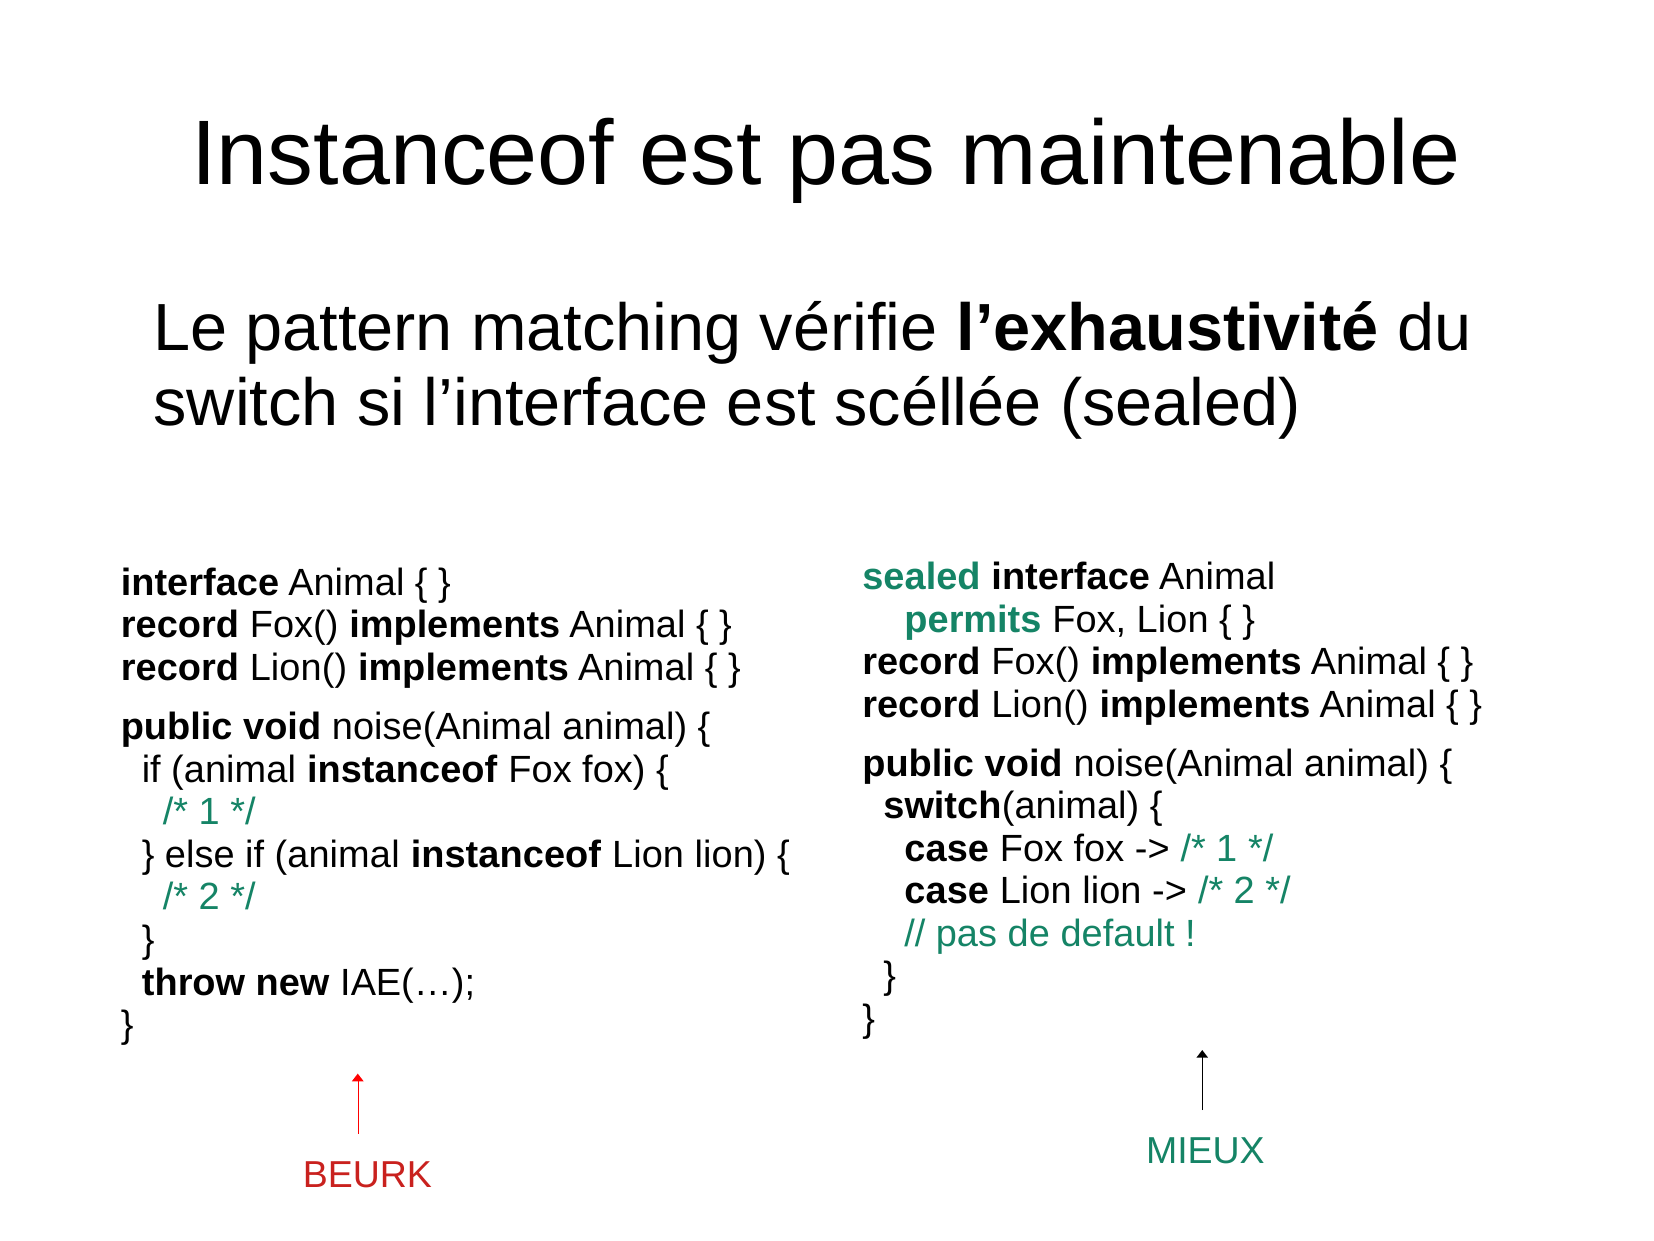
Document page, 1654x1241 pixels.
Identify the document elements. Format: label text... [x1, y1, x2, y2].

text_box MIEUX [1131, 1122, 1280, 1180]
list interface Animal { } record Fox() implements Animal { } record Lion() implements Animal { } public void noise(Animal animal) { if (animal instanceof Fox fox) { /* 1 */ } else if (animal instanceof Lion lion) { /* 2 */ } throw new IAE(…); } [80, 560, 906, 1176]
list sealed interface Animal permits Fox, Lion { } record Fox() implements Animal { } record Lion() implements Animal { } public void noise(Animal animal) { switch(animal) { case Fox fox -> /* 1 */ case Lion lion -> /* 2 */ // pas de default ! } } [821, 555, 1596, 1171]
list Le pattern matching vérifie l’exhaustivité du switch si l’interface est scéllée (sealed) [82, 290, 1571, 496]
title Instanceof est pas maintenable [82, 49, 1571, 257]
text_box BEURK [288, 1176, 448, 1203]
